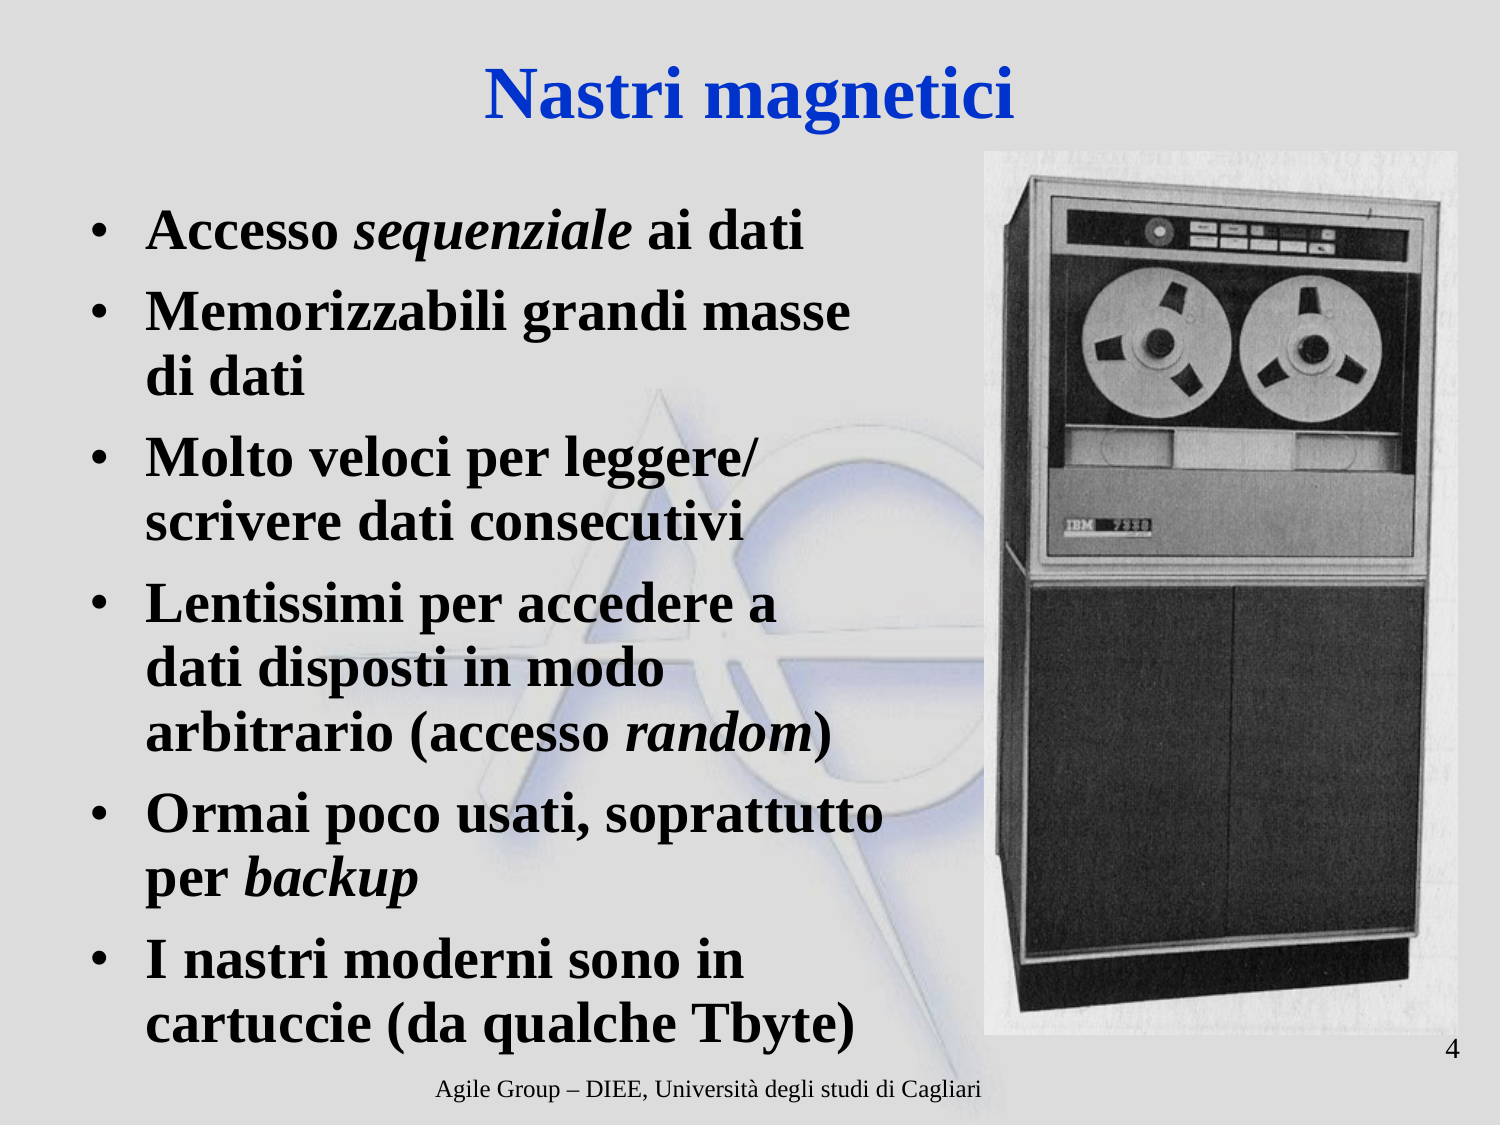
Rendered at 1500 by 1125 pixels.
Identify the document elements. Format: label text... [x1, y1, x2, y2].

picture [0, 0, 1500, 1125]
list Accesso sequenziale ai dati Memorizzabili grandi masse di dati Molto veloci per leggere/ scrivere dati consecutivi Lentissimi per accedere a dati disposti in modo arbitrario (accesso random) Ormai poco usati, soprattutto per backup I nastri moderni sono in cartuccie (da qualche Tbyte) [74, 189, 901, 1057]
title Nastri magnetici [112, 12, 1388, 175]
